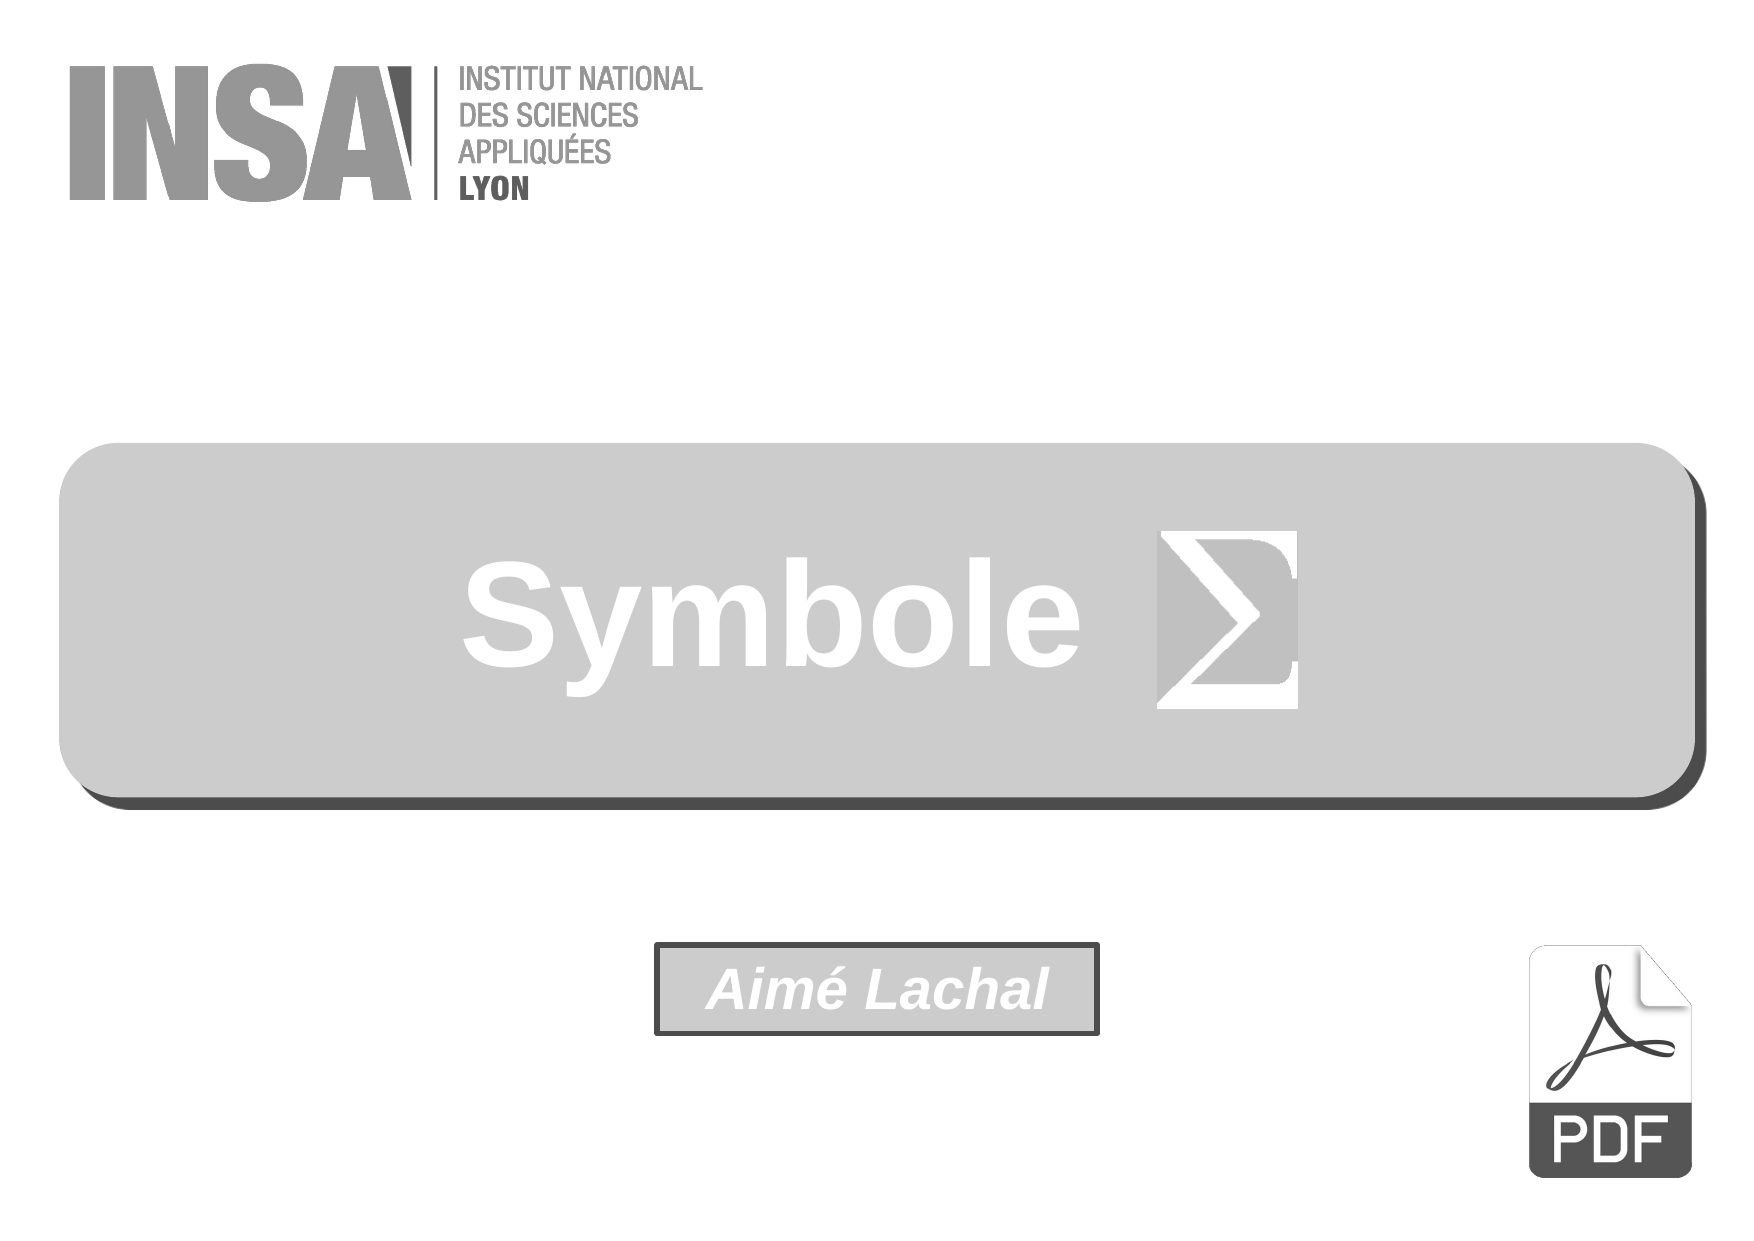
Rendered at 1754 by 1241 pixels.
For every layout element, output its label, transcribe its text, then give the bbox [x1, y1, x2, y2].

text_box Symbole [59, 442, 1695, 798]
chart [1139, 521, 1318, 721]
picture [1157, 531, 1298, 709]
title Aimé Lachal [657, 944, 1098, 1034]
picture [59, 58, 713, 207]
picture [1526, 944, 1695, 1182]
